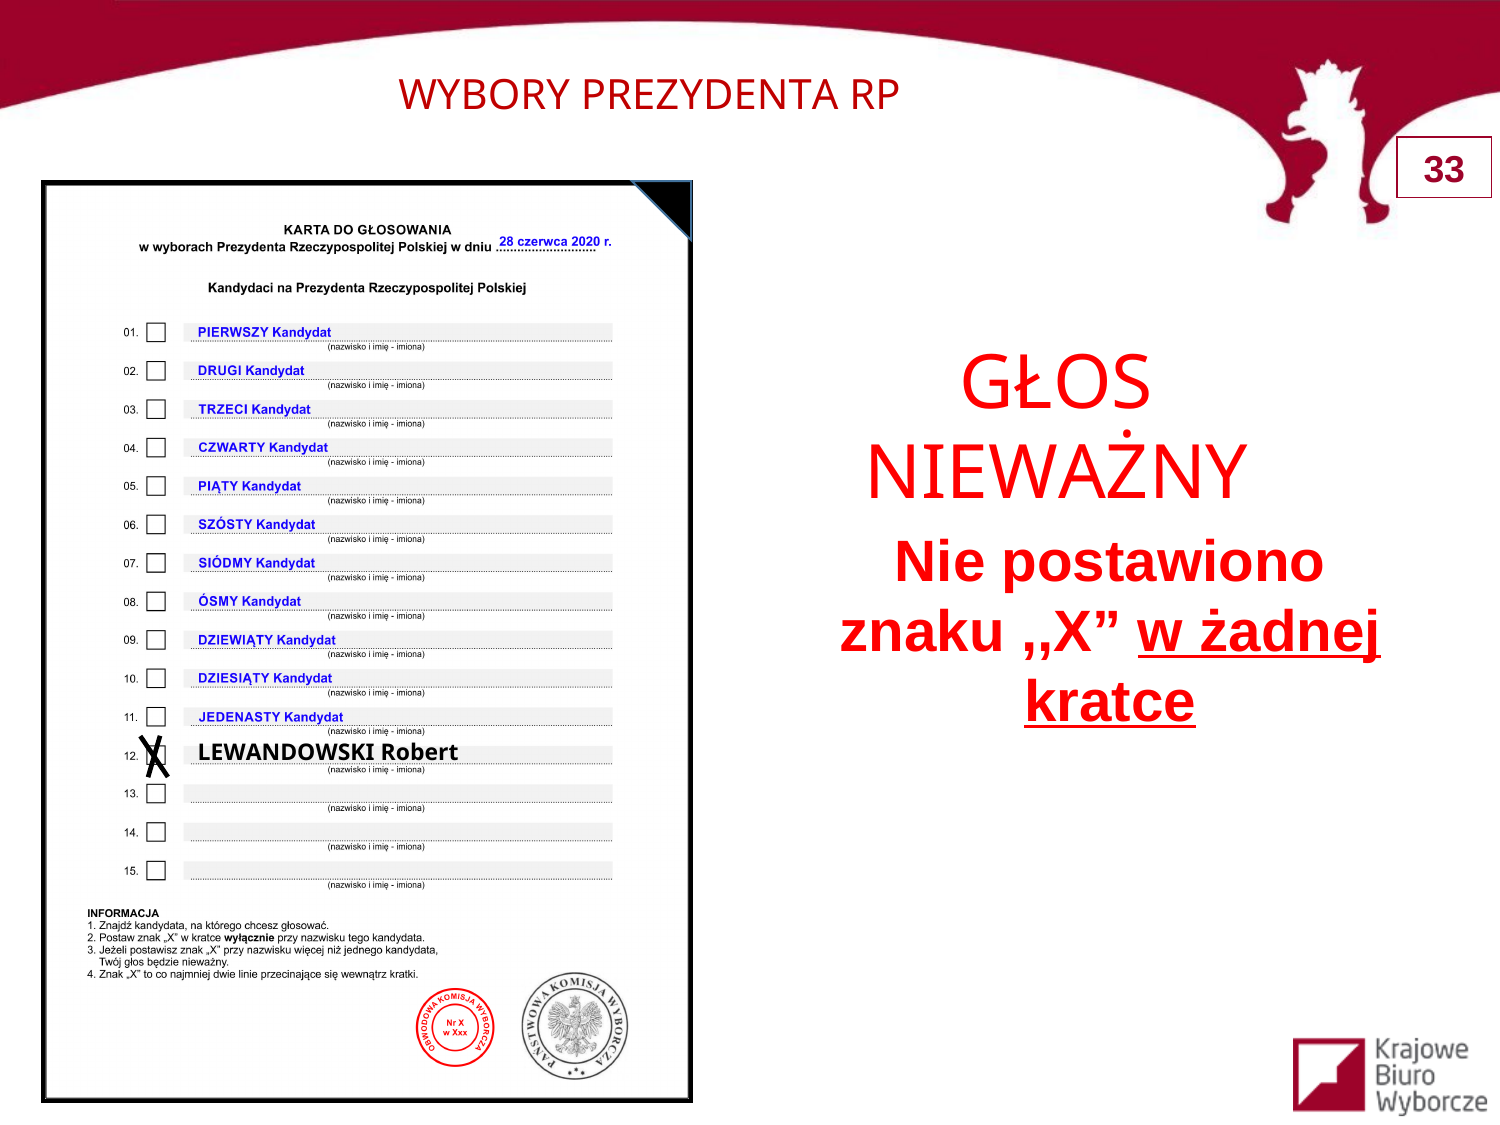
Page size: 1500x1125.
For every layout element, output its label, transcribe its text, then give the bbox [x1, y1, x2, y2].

picture [0, 0, 1500, 262]
text_box WYBORY PREZYDENTA RP [147, 59, 1152, 126]
picture [1293, 1035, 1489, 1118]
text_box GŁOS NIEWAŻNY [755, 326, 1358, 515]
text_box LEWANDOWSKI Robert [183, 729, 526, 773]
picture [45, 184, 689, 1099]
text_box Nie postawiono znaku ,,X” w żadnej kratce [738, 515, 1483, 741]
text_box [631, 181, 692, 241]
